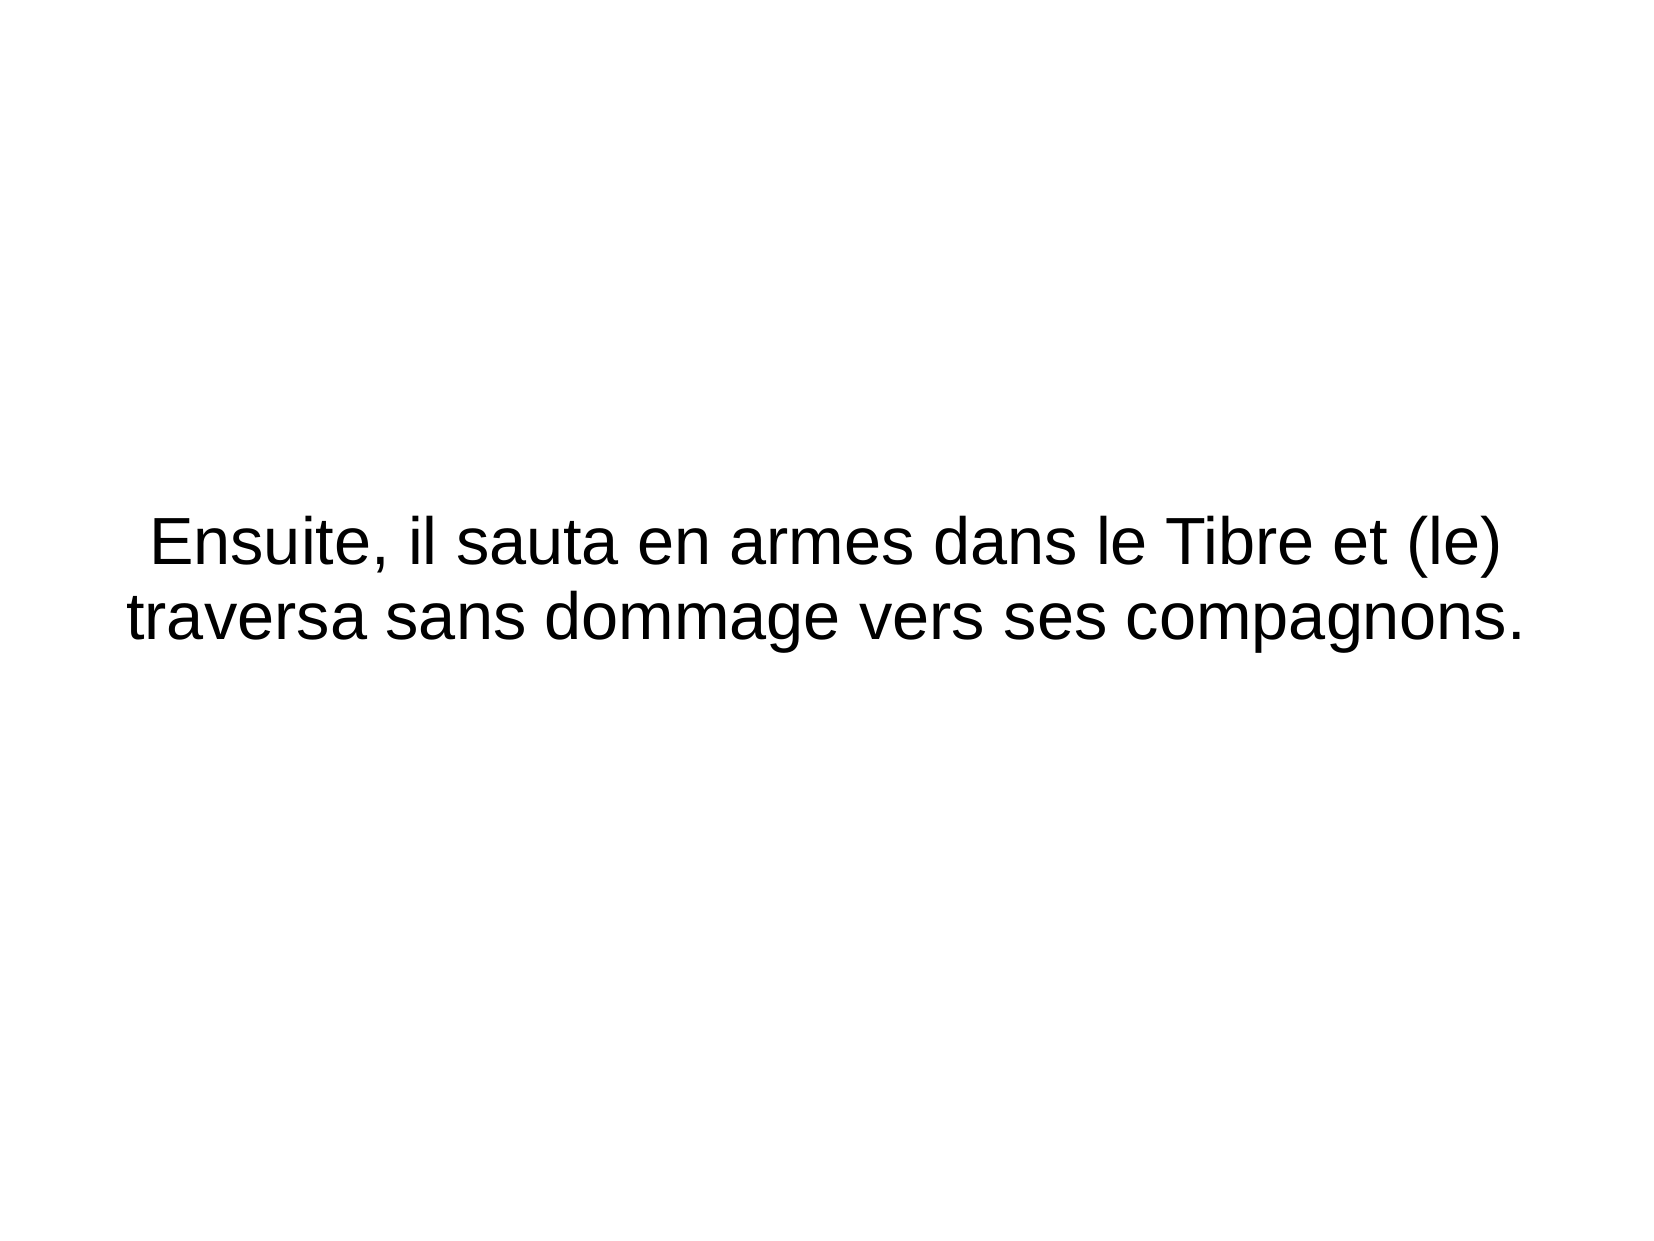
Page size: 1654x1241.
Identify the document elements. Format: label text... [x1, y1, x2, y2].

subtitle Ensuite, il sauta en armes dans le Tibre et (le) traversa sans dommage vers ses compagnons. [82, 49, 1571, 1109]
